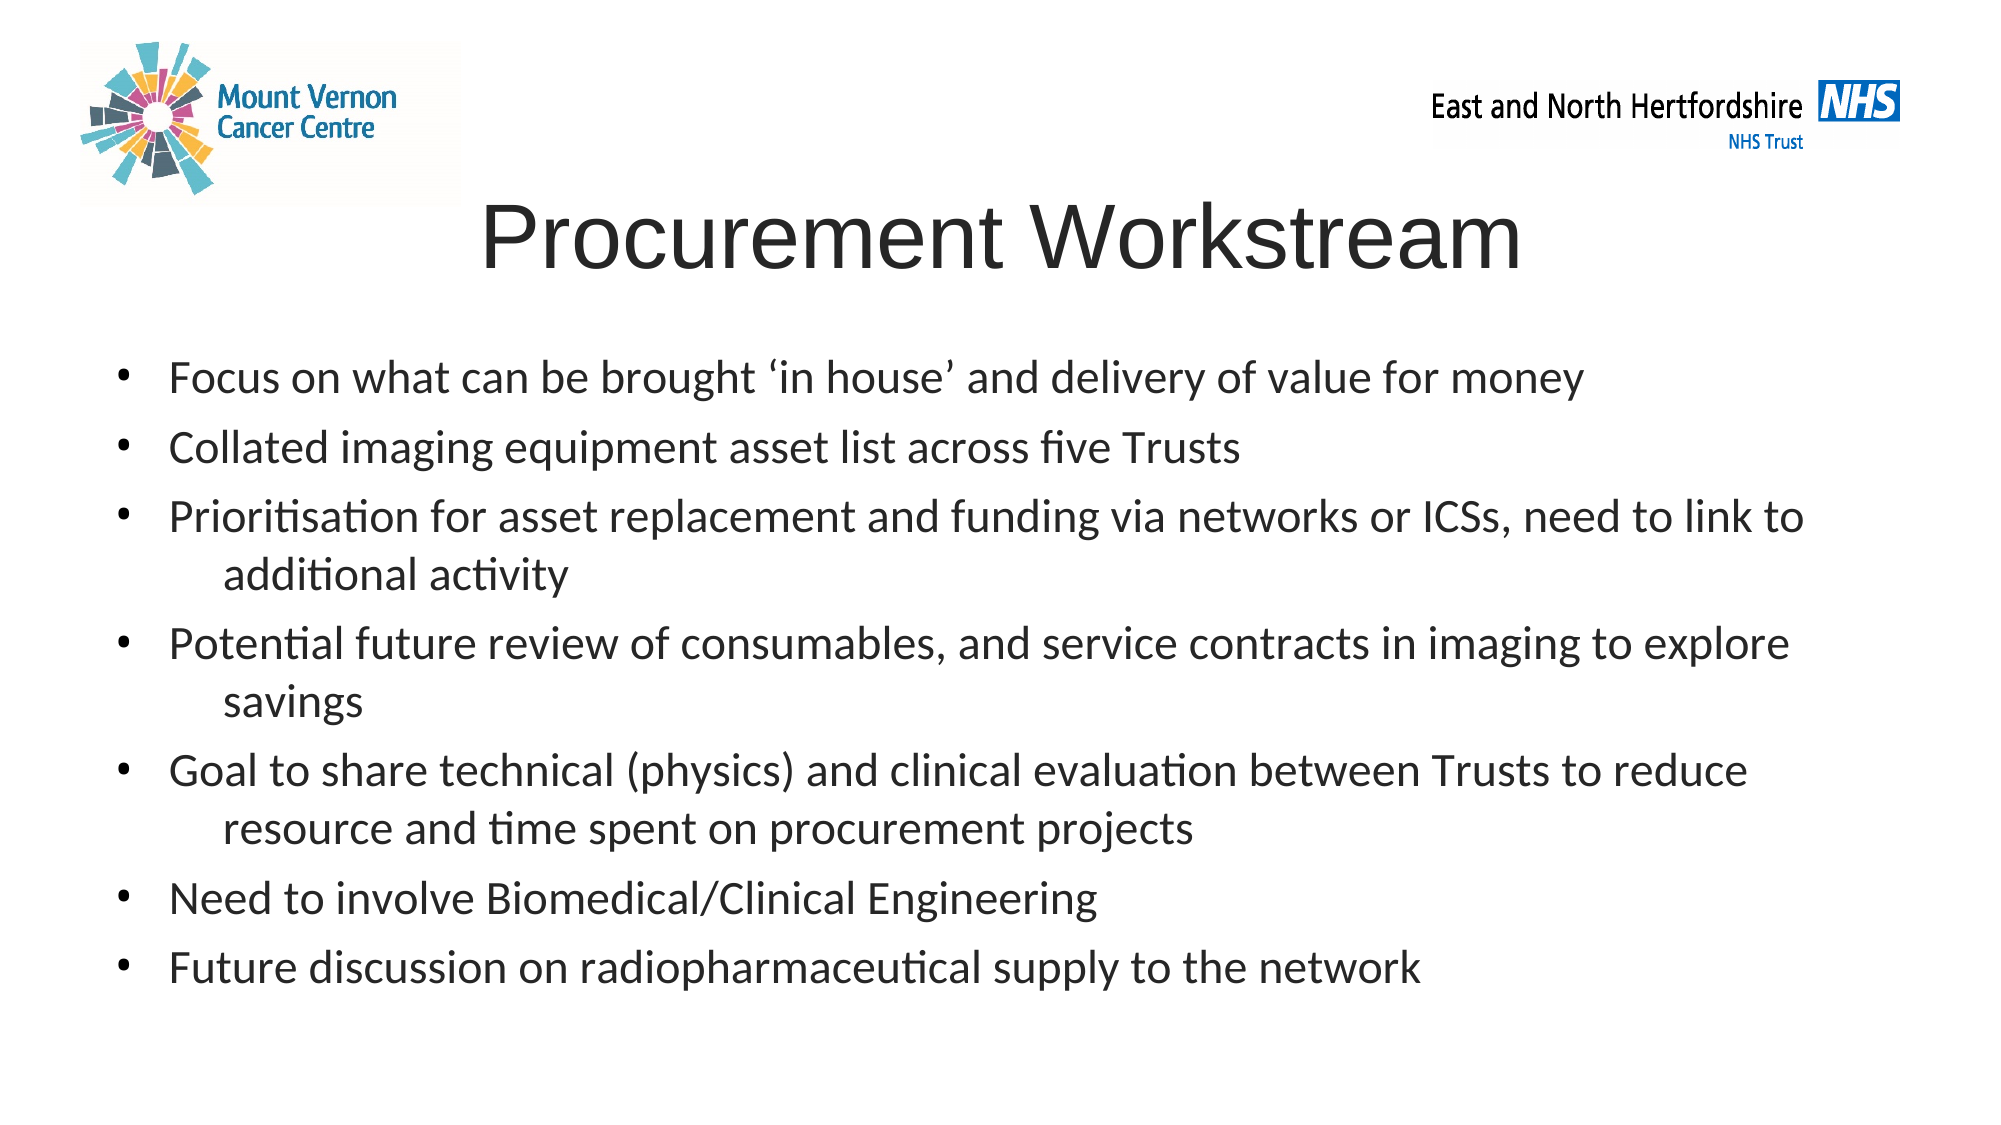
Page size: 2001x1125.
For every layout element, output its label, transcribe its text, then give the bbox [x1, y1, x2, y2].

title Procurement Workstream [102, 148, 1903, 315]
list Focus on what can be brought ‘in house’ and delivery of value for money Collated imaging equipment asset list across five Trusts Prioritisation for asset replacement and funding via networks or ICSs, need to link to additional activity Potential future review of consumables, and service contracts in imaging to explore savings Goal to share technical (physics) and clinical evaluation between Trusts to reduce resource and time spent on procurement projects Need to involve Biomedical/Clinical Engineering Future discussion on radiopharmaceutical supply to the network [99, 338, 1900, 1005]
